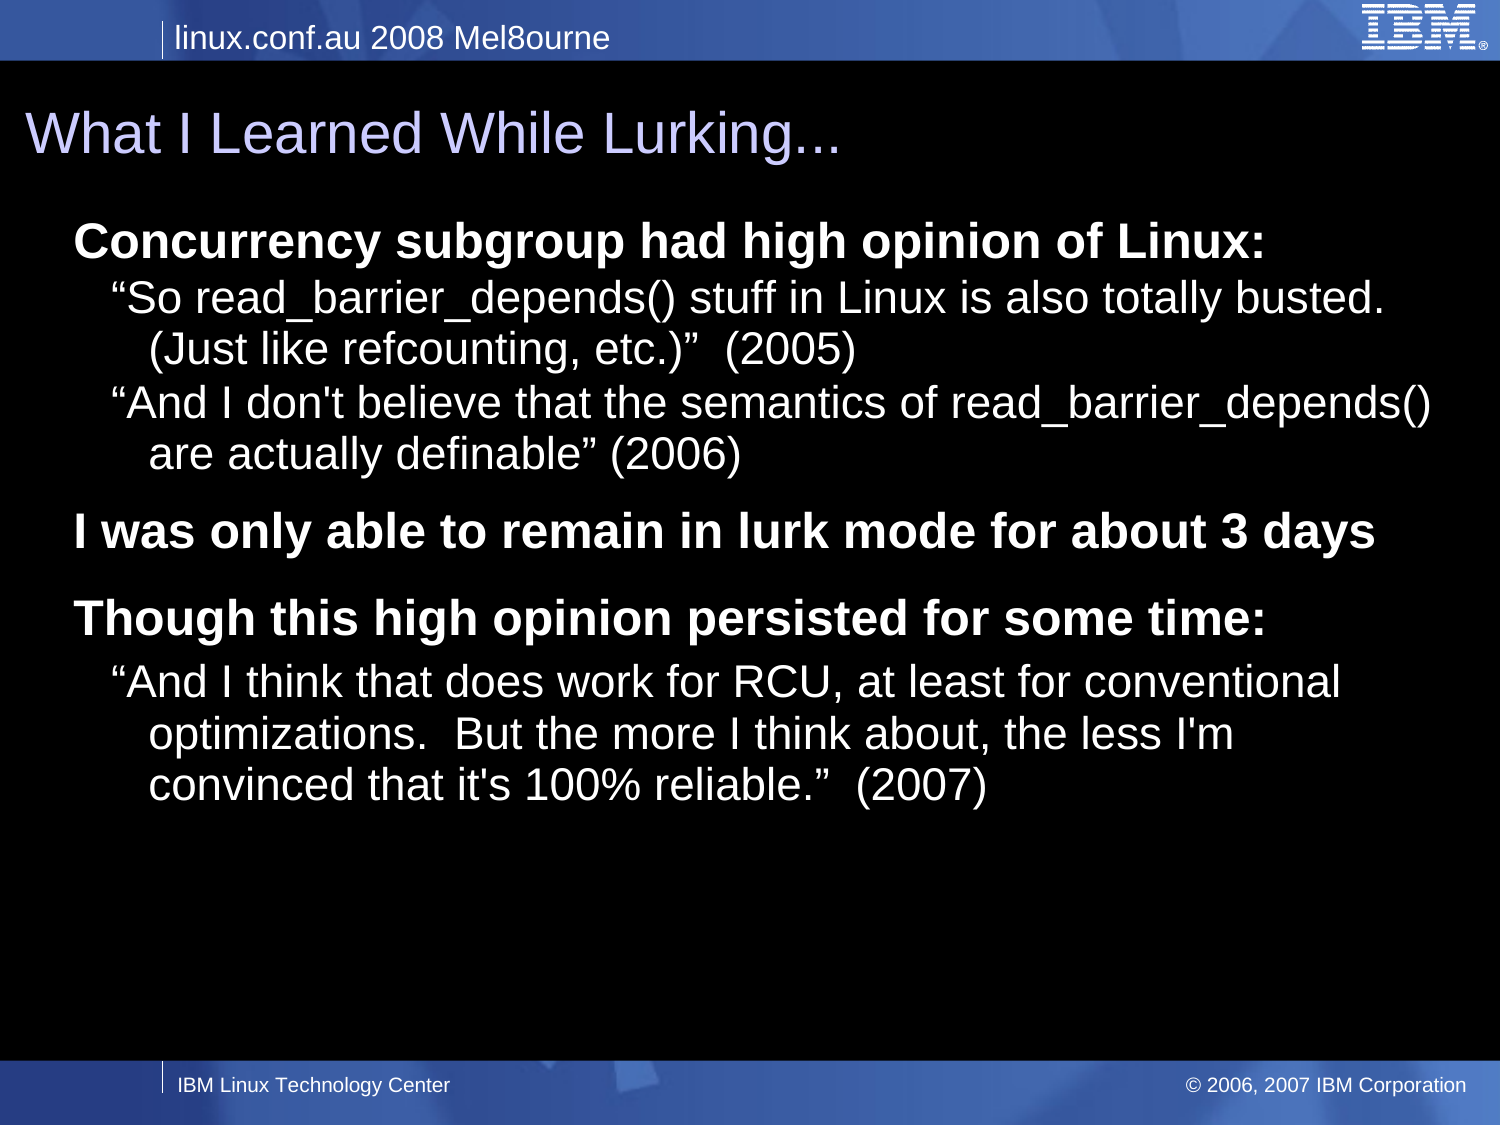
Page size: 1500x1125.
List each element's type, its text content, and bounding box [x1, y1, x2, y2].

title What I Learned While Lurking... [25, 94, 1378, 177]
picture [0, 0, 1500, 60]
list Concurrency subgroup had high opinion of Linux: “So read_barrier_depends() stuff in Linux is also totally busted. (Just like refcounting, etc.)” (2005) “And I don't believe that the semantics of read_barrier_depends() are actually definable” (2006) I was only able to remain in lurk mode for about 3 days Though this high opinion persisted for some time: “And I think that does work for RCU, at least for conventional optimizations. But the more I think about, the less I'm convinced that it's 100% reliable.” (2007) [73, 218, 1438, 1046]
picture [0, 1061, 1500, 1125]
